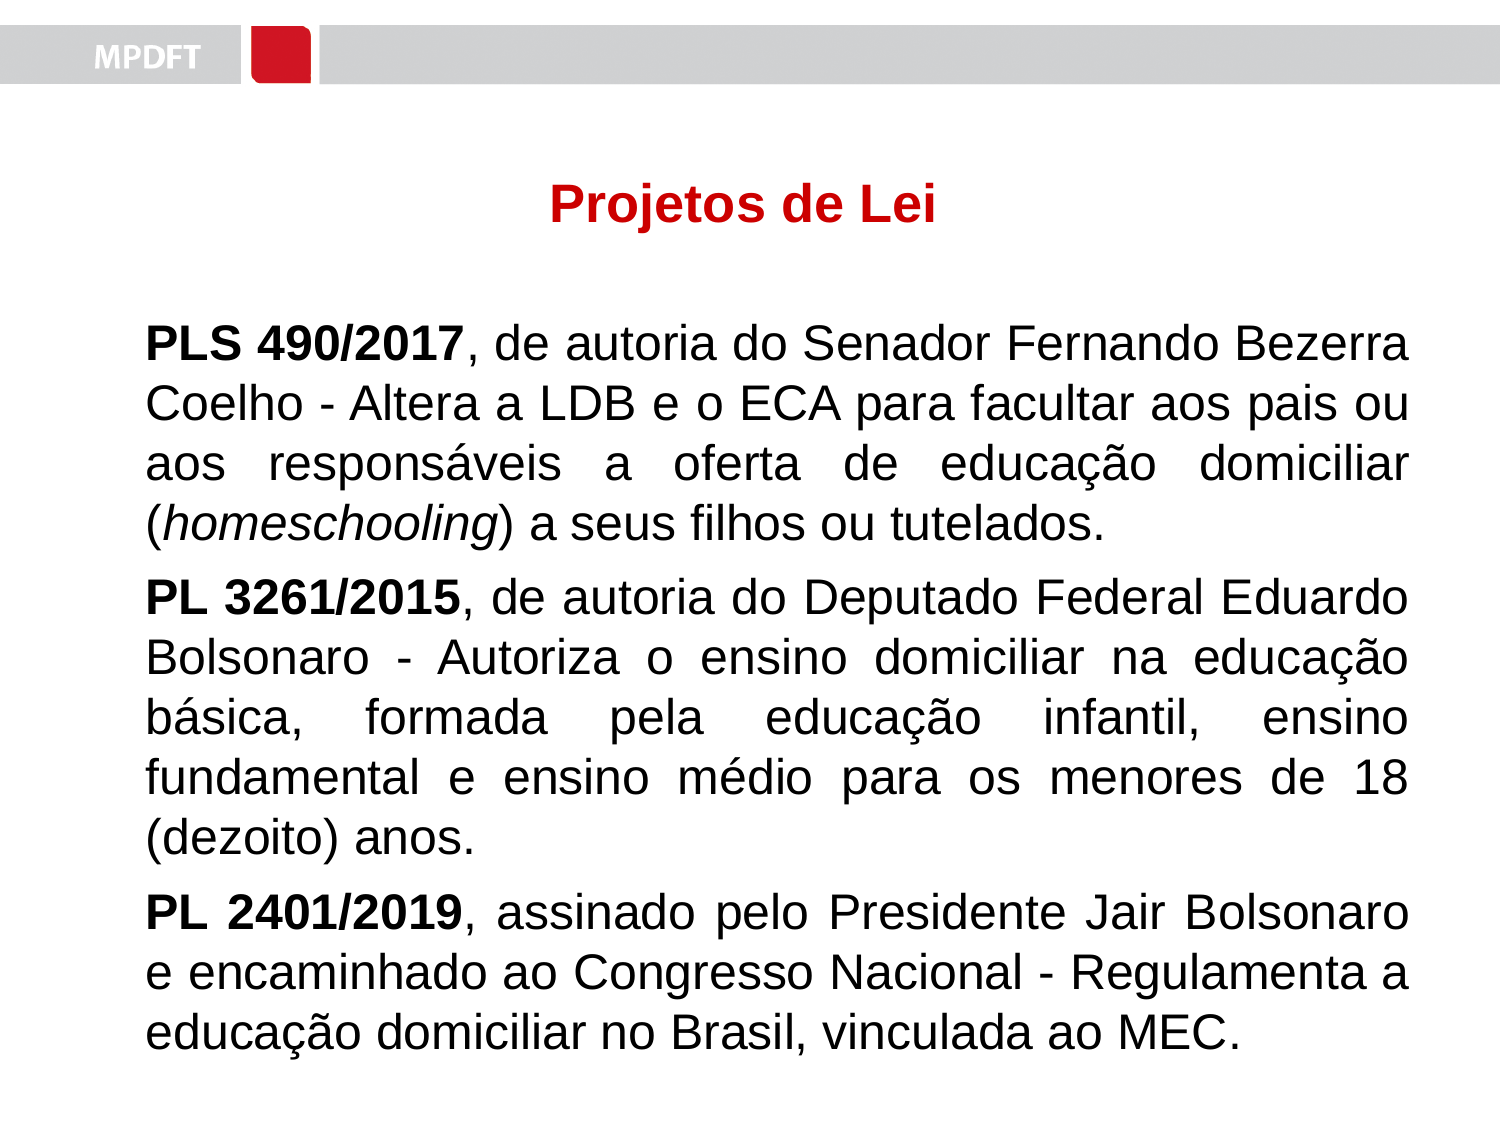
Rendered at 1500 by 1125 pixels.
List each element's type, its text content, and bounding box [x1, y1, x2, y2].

picture [0, 0, 1500, 1125]
text_box Projetos de Lei [64, 160, 1424, 242]
text_box PLS 490/2017, de autoria do Senador Fernando Bezerra Coelho - Altera a LDB e o ECA para facultar aos pais ou aos responsáveis a oferta de educação domiciliar (homeschooling) a seus filhos ou tutelados. PL 3261/2015, de autoria do Deputado Federal Eduardo Bolsonaro - Autoriza o ensino domiciliar na educação básica, formada pela educação infantil, ensino fundamental e ensino médio para os menores de 18 (dezoito) anos. PL 2401/2019, assinado pelo Presidente Jair Bolsonaro e encaminhado ao Congresso Nacional - Regulamenta a educação domiciliar no Brasil, vinculada ao MEC. [75, 302, 1426, 1005]
